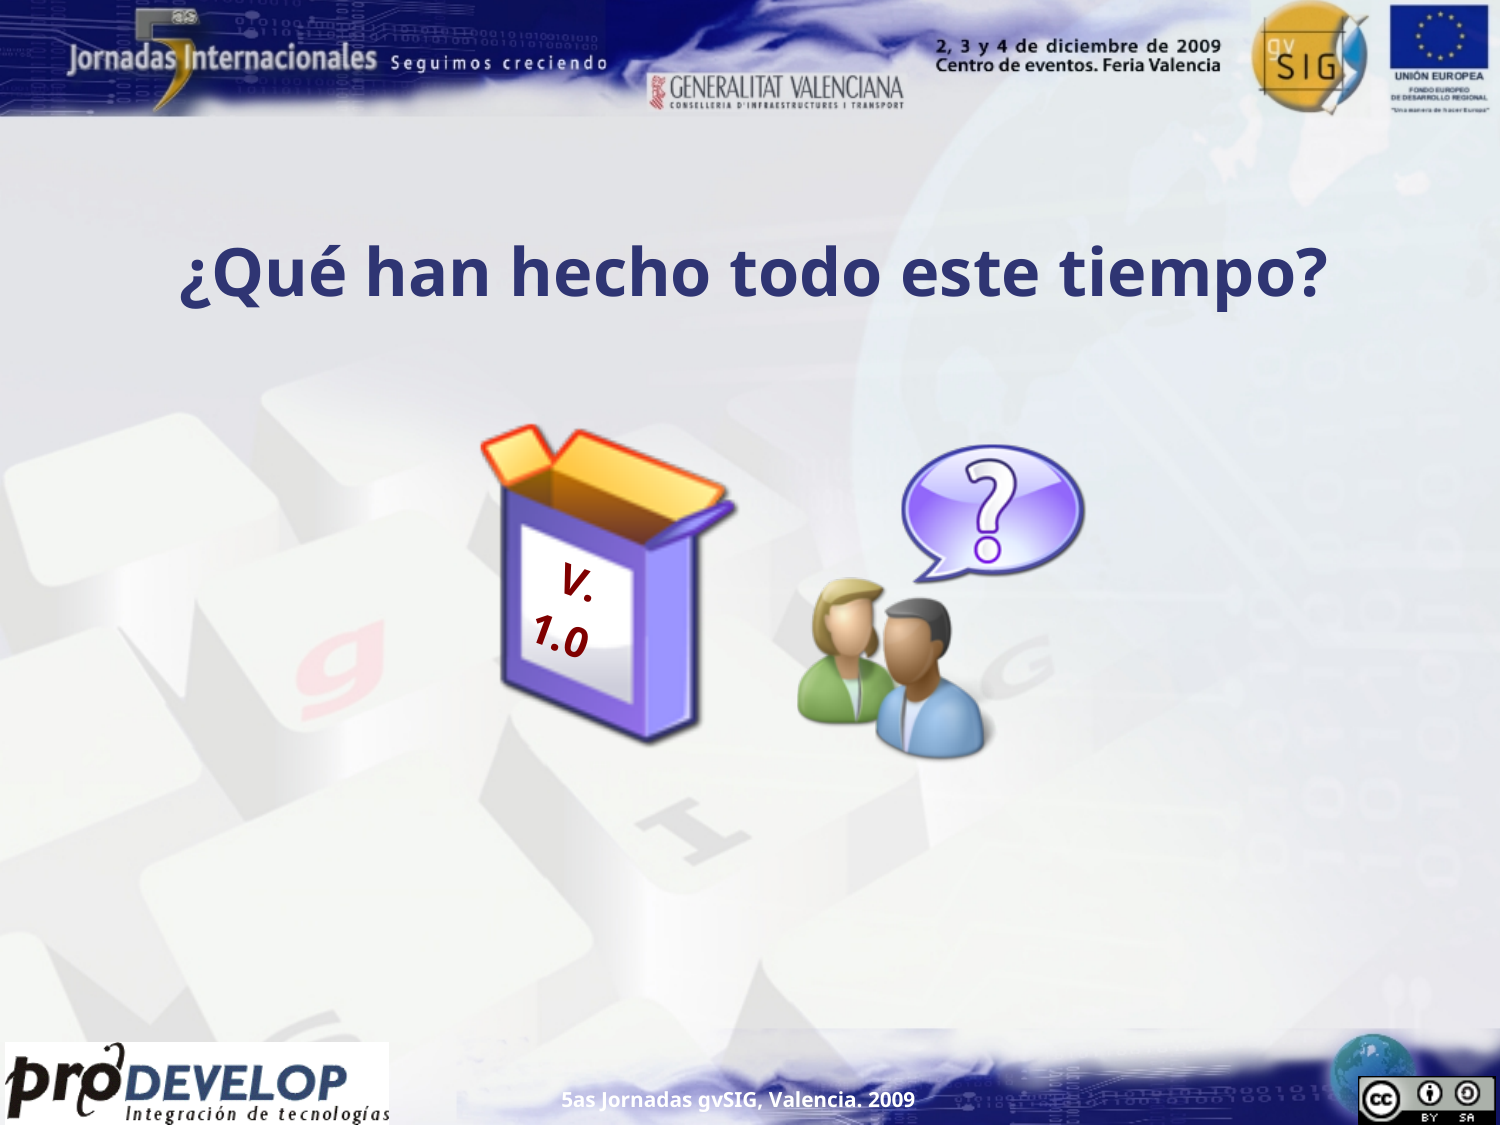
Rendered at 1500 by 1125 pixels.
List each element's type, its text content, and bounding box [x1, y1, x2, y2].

text_box V. 1.0 [504, 532, 709, 715]
picture [0, 0, 1500, 1125]
title ¿Qué han hecho todo este tiempo? [8, 177, 1500, 365]
